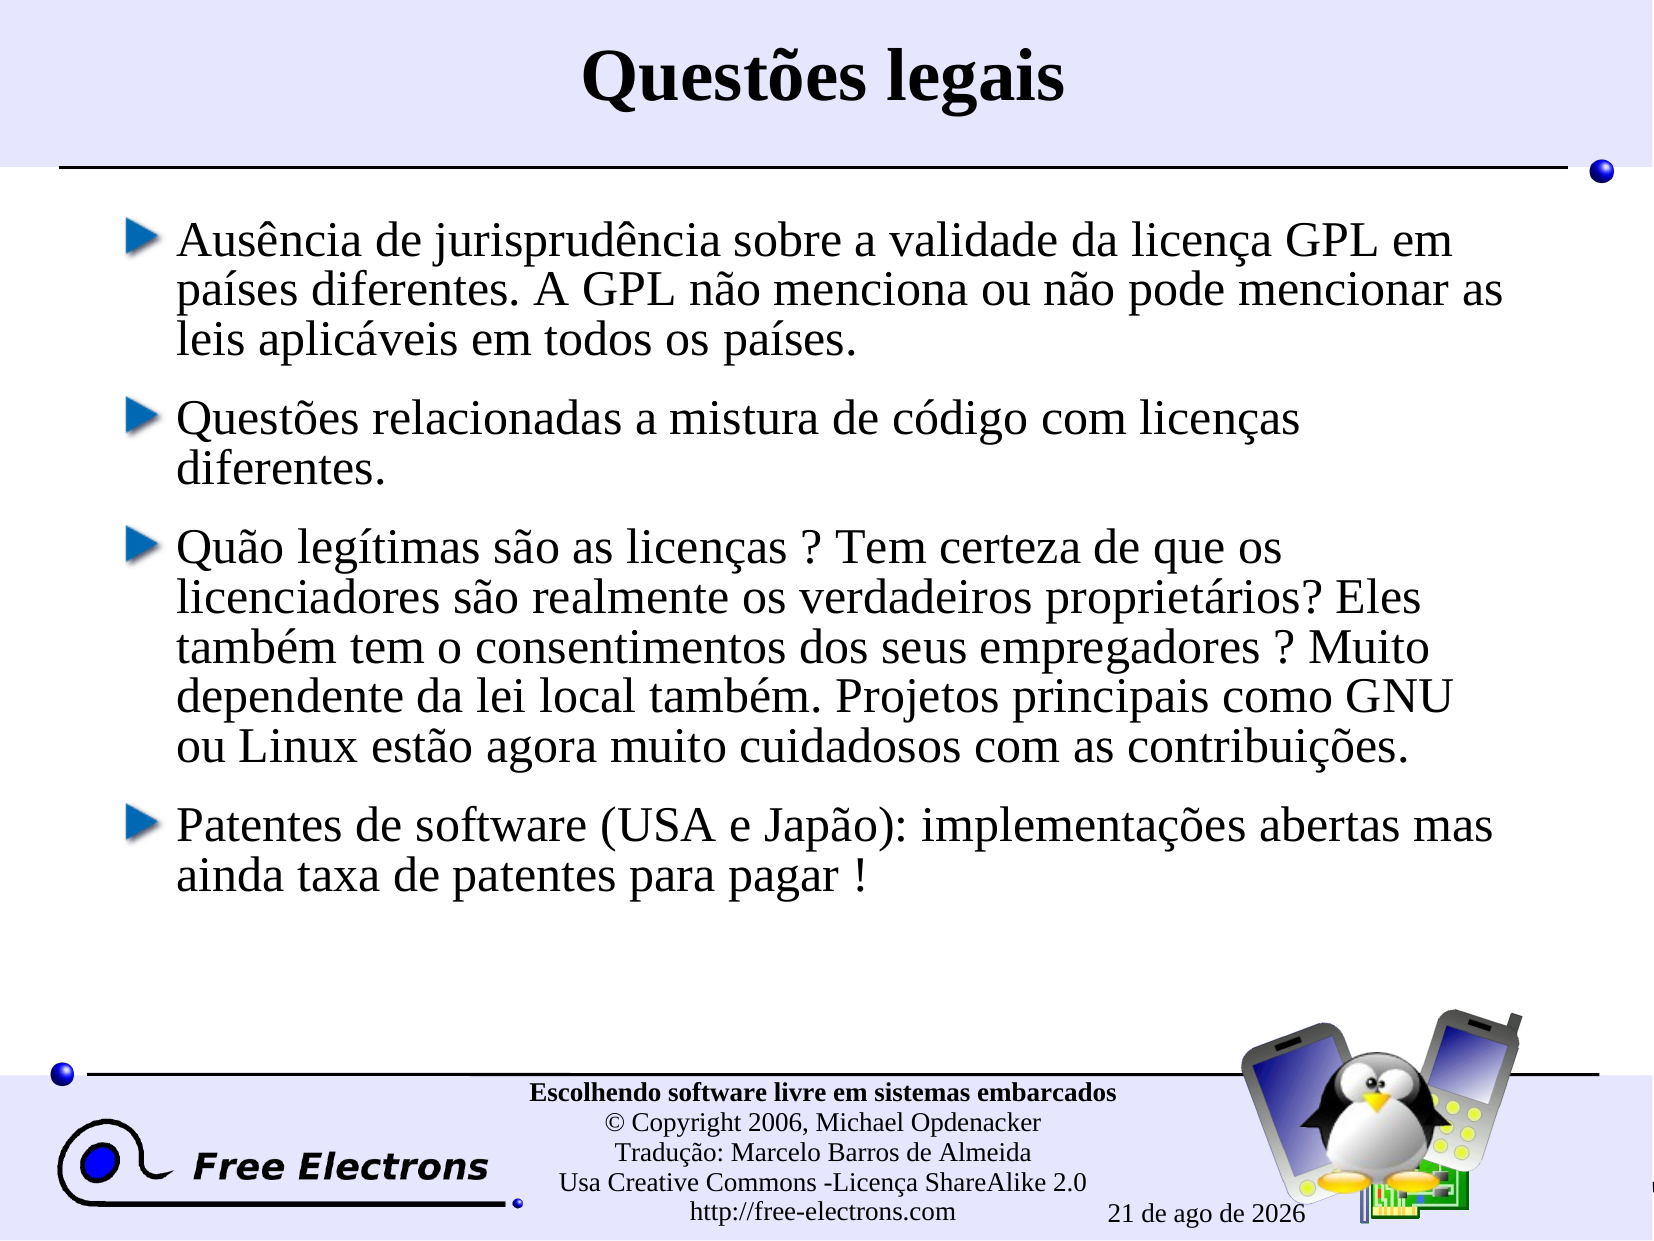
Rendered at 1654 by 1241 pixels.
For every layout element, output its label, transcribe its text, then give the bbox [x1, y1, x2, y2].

picture [1231, 1008, 1537, 1241]
title Questões legais [60, 25, 1551, 124]
picture [50, 1108, 527, 1216]
list Ausência de jurisprudência sobre a validade da licença GPL em países diferentes. A GPL não menciona ou não pode mencionar as leis aplicáveis em todos os países. Questões relacionadas a mistura de código com licenças diferentes. Quão legítimas são as licenças ? Tem certeza de que os licenciadores são realmente os verdadeiros proprietários? Eles também tem o consentimentos dos seus empregadores ? Muito dependente da lei local também. Projetos principais como GNU ou Linux estão agora muito cuidadosos com as contribuições. Patentes de software (USA e Japão): implementações abertas mas ainda taxa de patentes para pagar ! [105, 216, 1518, 1067]
